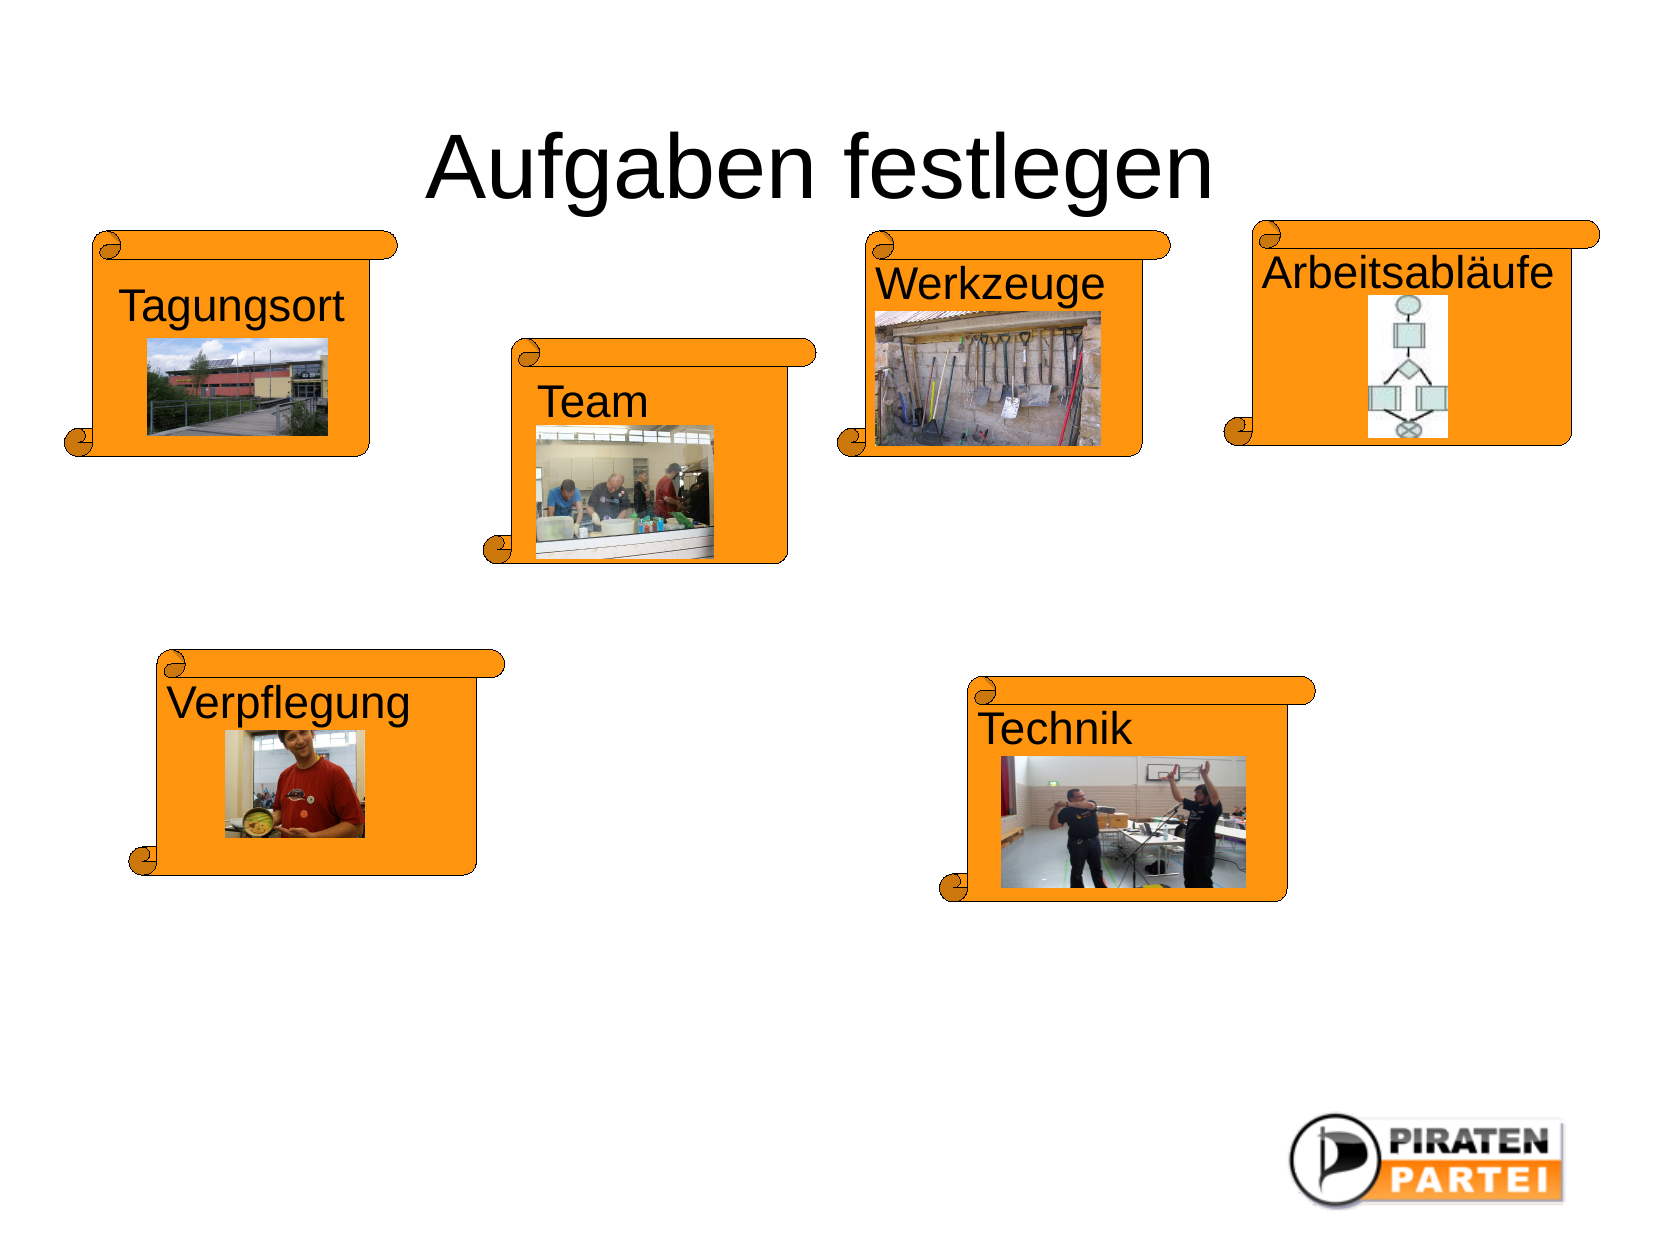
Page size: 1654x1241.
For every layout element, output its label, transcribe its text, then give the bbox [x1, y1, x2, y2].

list Werkzeuge [875, 257, 1160, 312]
text_box [837, 230, 1171, 457]
title Aufgaben festlegen [76, 115, 1565, 219]
text_box [128, 649, 505, 876]
picture [1001, 757, 1246, 889]
text_box [939, 676, 1316, 902]
picture [1368, 295, 1448, 438]
picture [1286, 1111, 1568, 1213]
picture [875, 312, 1101, 446]
picture [225, 731, 365, 838]
text_box [1223, 220, 1600, 446]
text_box [483, 338, 817, 564]
list Team [536, 375, 682, 435]
list Tagungsort [118, 279, 349, 408]
list Verpflegung [166, 676, 494, 731]
picture [536, 425, 714, 559]
list Technik [977, 703, 1305, 757]
picture [147, 338, 328, 436]
text_box [64, 230, 398, 457]
list Arbeitsabläufe [1261, 247, 1590, 301]
